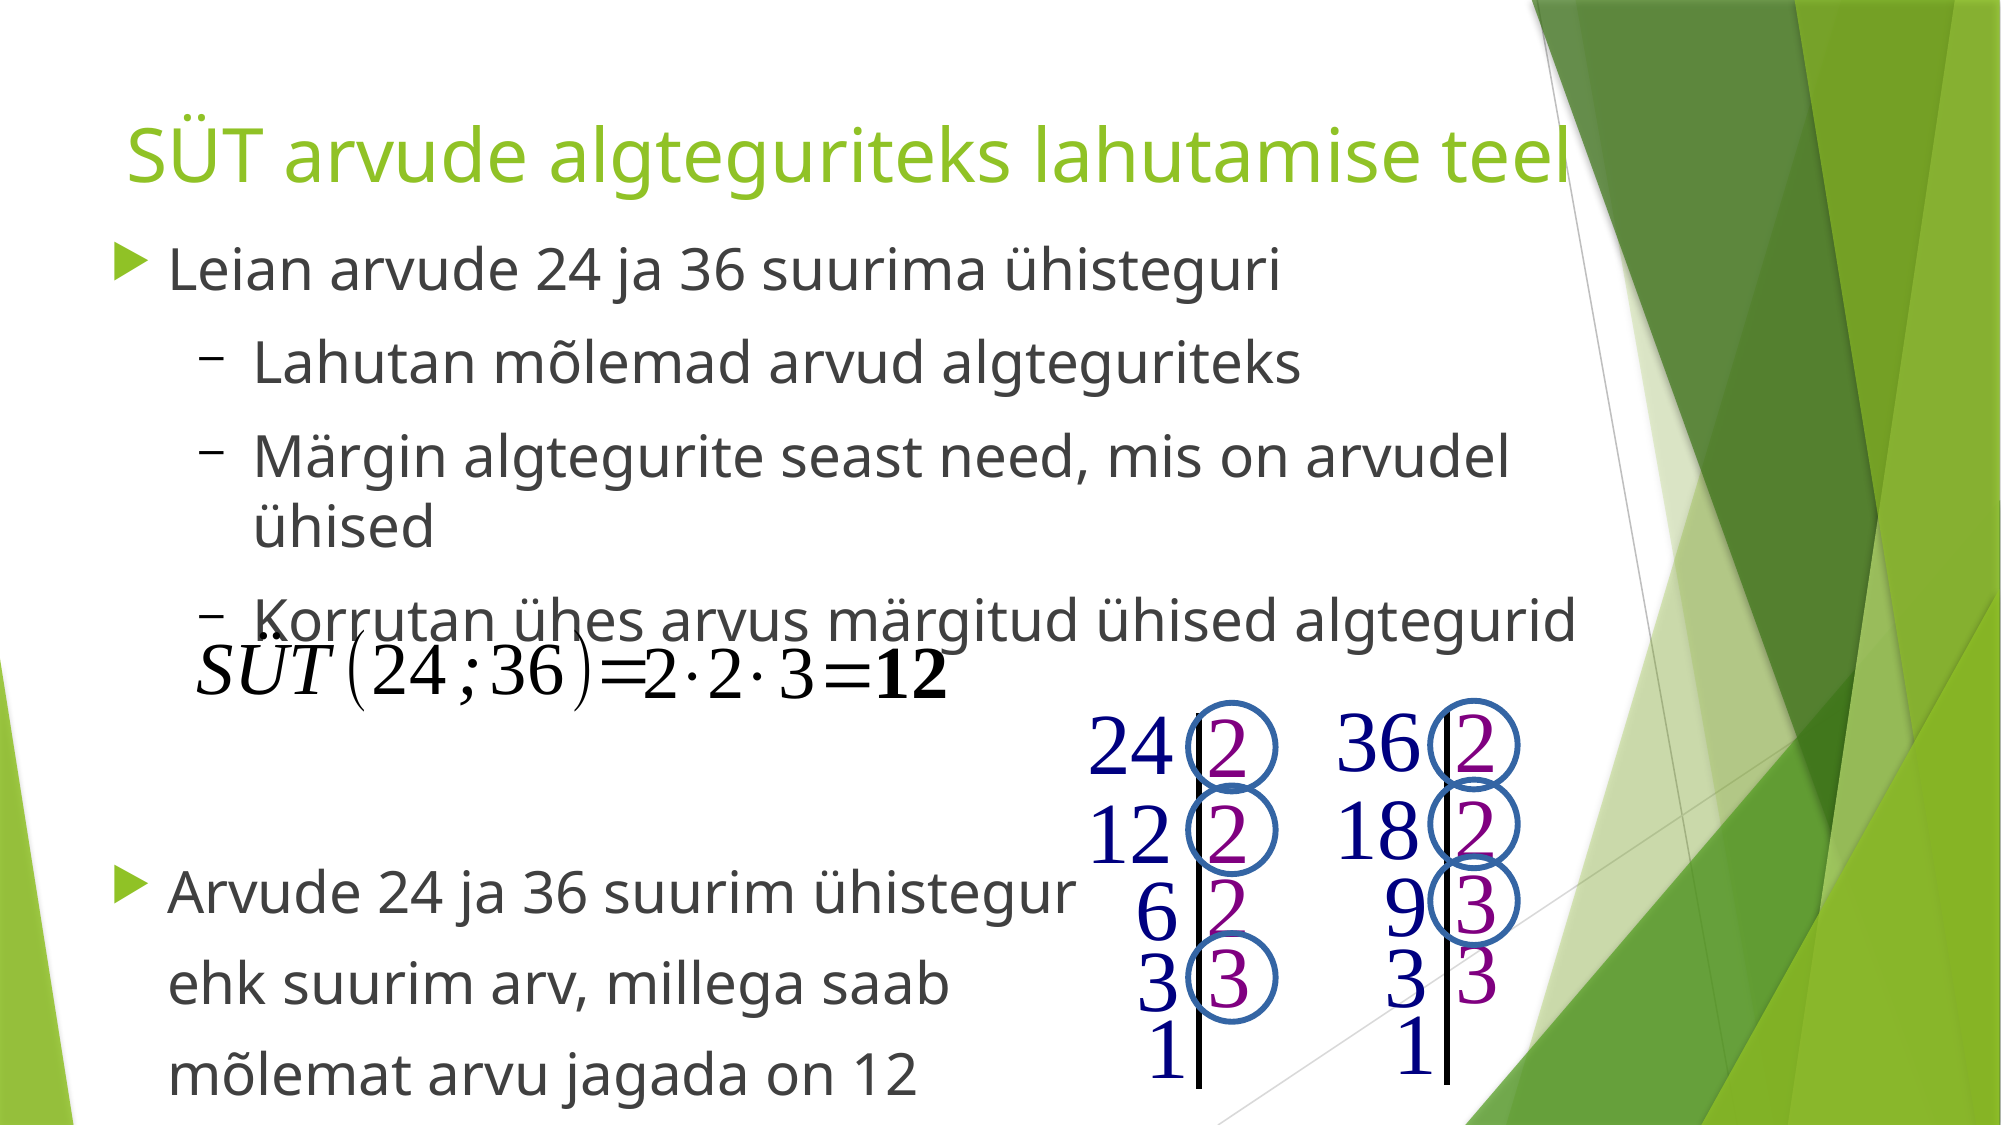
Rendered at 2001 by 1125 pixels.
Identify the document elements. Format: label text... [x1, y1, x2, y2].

chart [1447, 694, 1505, 709]
chart [1199, 706, 1256, 785]
chart [1199, 865, 1258, 942]
chart [1328, 692, 1444, 1093]
list Leian arvude 24 ja 36 suurima ühisteguri Lahutan mõlemad arvud algteguriteks Märgin algtegurite seast need, mis on arvudel ühised Korrutan ühes arvus märgitud ühised algtegurid Arvude 24 ja 36 suurim ühistegur ehk suurim arv, millega saab mõlemat arvu jagada on 12 [95, 224, 1713, 886]
chart [1080, 696, 1196, 1097]
chart [1447, 789, 1505, 858]
chart [1447, 936, 1506, 1022]
chart [1199, 698, 1256, 712]
chart [1199, 782, 1208, 795]
chart [1200, 1013, 1258, 1026]
chart [1199, 937, 1258, 1018]
chart [188, 625, 956, 716]
chart [1447, 704, 1505, 780]
chart [1462, 860, 1487, 865]
title SÜT arvude algteguriteks lahutamise teel [111, 99, 1595, 224]
chart [1447, 866, 1506, 941]
chart [1199, 792, 1256, 871]
